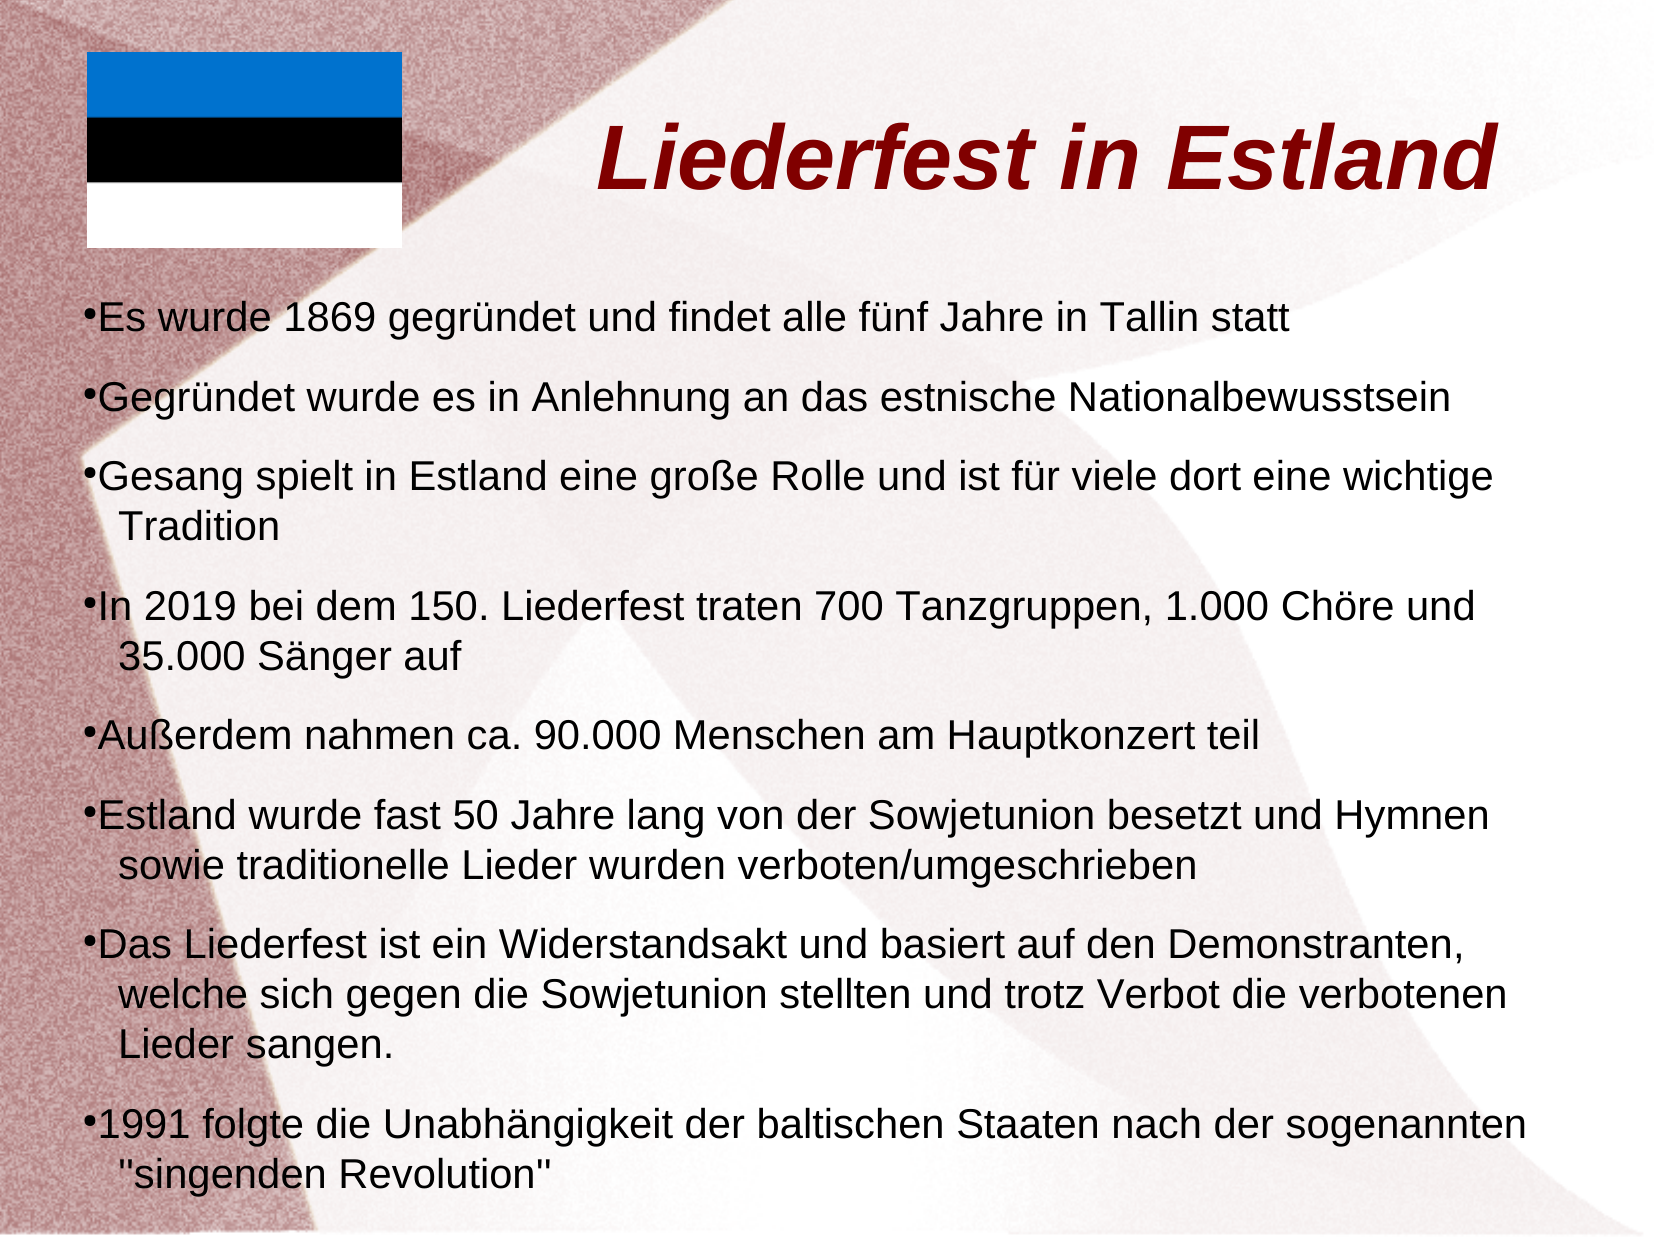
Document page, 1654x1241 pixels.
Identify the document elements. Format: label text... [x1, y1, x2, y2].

subtitle Es wurde 1869 gegründet und findet alle fünf Jahre in Tallin statt Gegründet wurde es in Anlehnung an das estnische Nationalbewusstsein Gesang spielt in Estland eine große Rolle und ist für viele dort eine wichtige Tradition In 2019 bei dem 150. Liederfest traten 700 Tanzgruppen, 1.000 Chöre und 35.000 Sänger auf Außerdem nahmen ca. 90.000 Menschen am Hauptkonzert teil Estland wurde fast 50 Jahre lang von der Sowjetunion besetzt und Hymnen sowie traditionelle Lieder wurden verboten/umgeschrieben Das Liederfest ist ein Widerstandsakt und basiert auf den Demonstranten, welche sich gegen die Sowjetunion stellten und trotz Verbot die verbotenen Lieder sangen. 1991 folgte die Unabhängigkeit der baltischen Staaten nach der sogenannten ''singenden Revolution'' [82, 290, 1571, 1109]
title Liederfest in Estland [596, 49, 1607, 257]
picture [87, 52, 402, 249]
